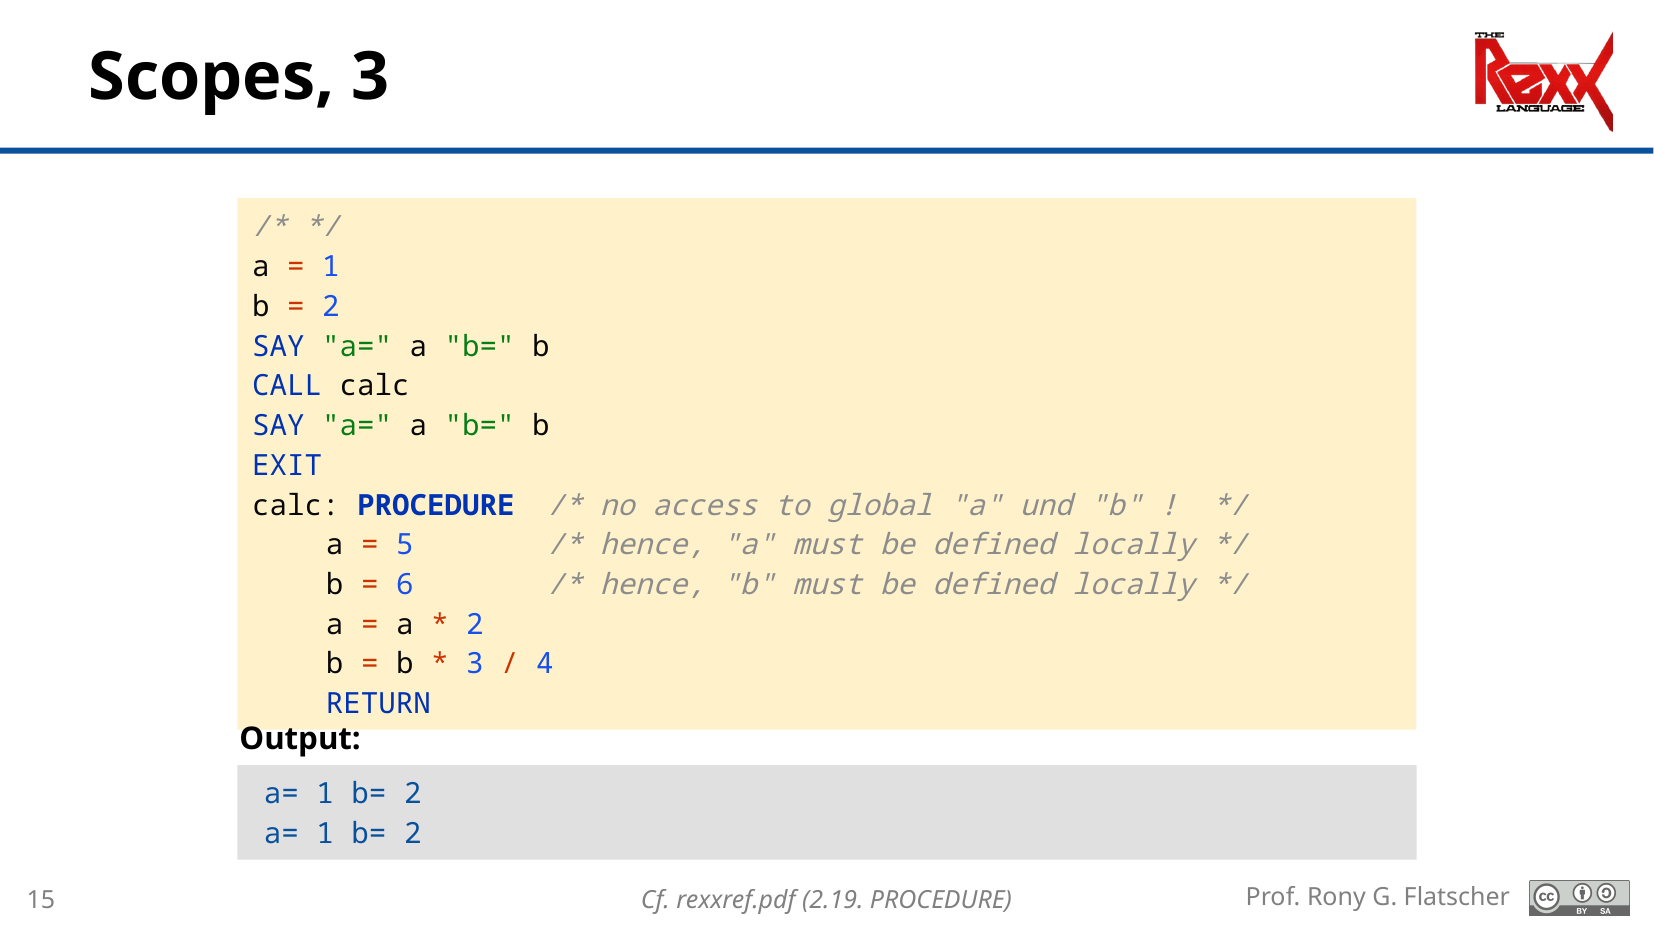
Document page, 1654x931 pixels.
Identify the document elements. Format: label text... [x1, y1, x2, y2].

text_box Output: [224, 708, 390, 765]
title Scopes, 3 [29, 0, 1654, 148]
text_box /* */ a = 1 b = 2 SAY "a=" a "b=" b CALL calc SAY "a=" a "b=" b EXIT calc: PROCEDURE /* no access to global "a" und "b" ! */ a = 5 /* hence, "a" must be defined locally */ b = 6 /* hence, "b" must be defined locally */ a = a * 2 b = b * 3 / 4 RETURN [237, 198, 1417, 707]
text_box a= 1 b= 2 a= 1 b= 2 [237, 765, 1417, 857]
text_box Cf. rexxref.pdf (2.19. PROCEDURE) [0, 874, 1654, 922]
